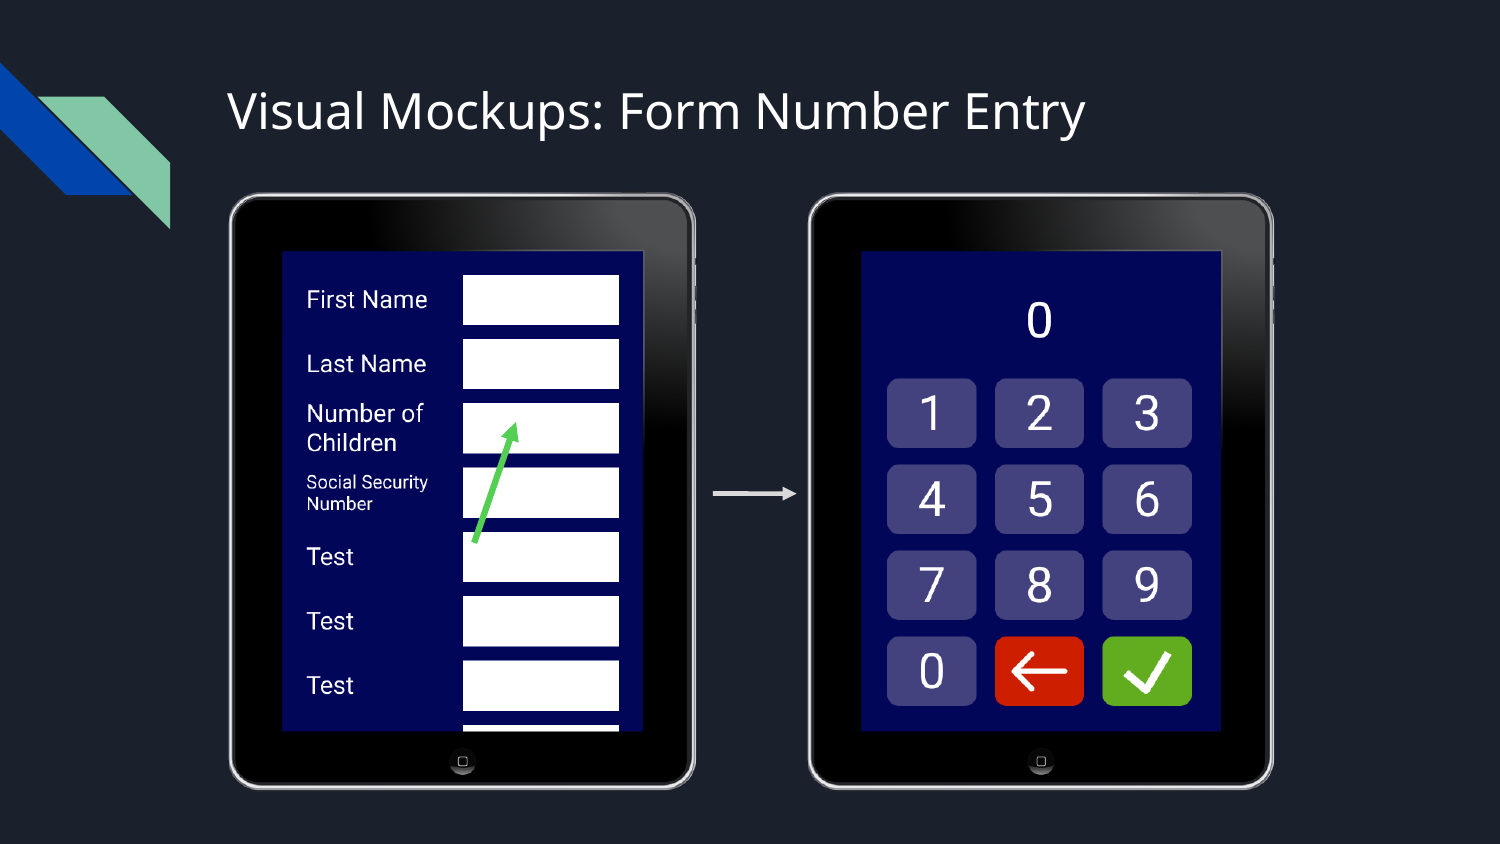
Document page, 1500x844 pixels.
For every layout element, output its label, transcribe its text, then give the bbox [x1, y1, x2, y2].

picture [212, 179, 710, 808]
title Visual Mockups: Form Number Entry [212, 64, 1368, 166]
picture [791, 179, 1288, 808]
